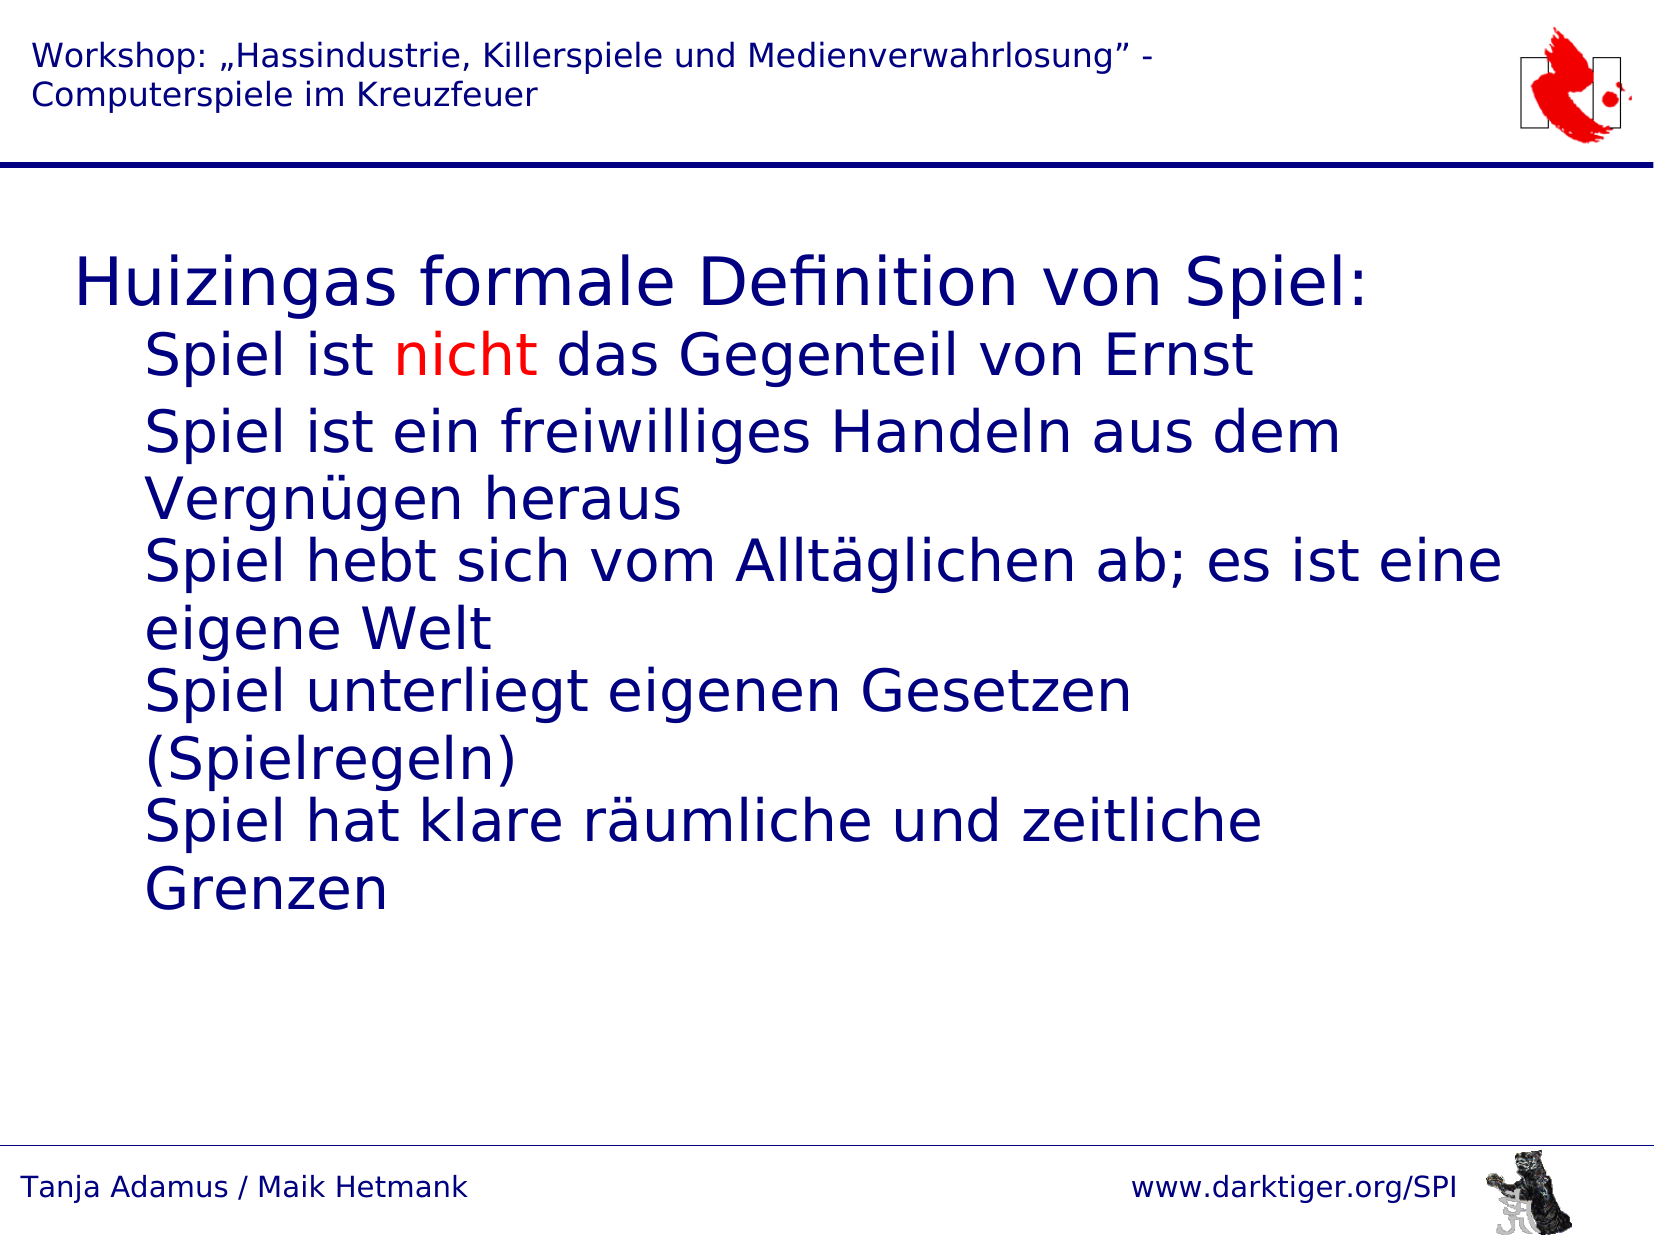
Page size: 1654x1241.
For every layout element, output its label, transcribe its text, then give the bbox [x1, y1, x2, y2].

text_box Spiel unterliegt eigenen Gesetzen (Spielregeln) [129, 650, 1536, 780]
text_box Workshop: „Hassindustrie, Killerspiele und Medienverwahrlosung” - Computerspiele im Kreuzfeuer [16, 29, 1418, 178]
picture [1486, 1150, 1572, 1235]
text_box Spiel ist nicht das Gegenteil von Ernst [129, 313, 1329, 390]
text_box Spiel ist ein freiwilliges Handeln aus dem Vergnügen heraus [129, 390, 1565, 520]
text_box Spiel hat klare räumliche und zeitliche Grenzen [129, 780, 1536, 931]
text_box Spiel hebt sich vom Alltäglichen ab; es ist eine eigene Welt [129, 520, 1565, 671]
text_box Huizingas formale Definition von Spiel: [59, 236, 1477, 329]
picture [1503, 16, 1632, 148]
